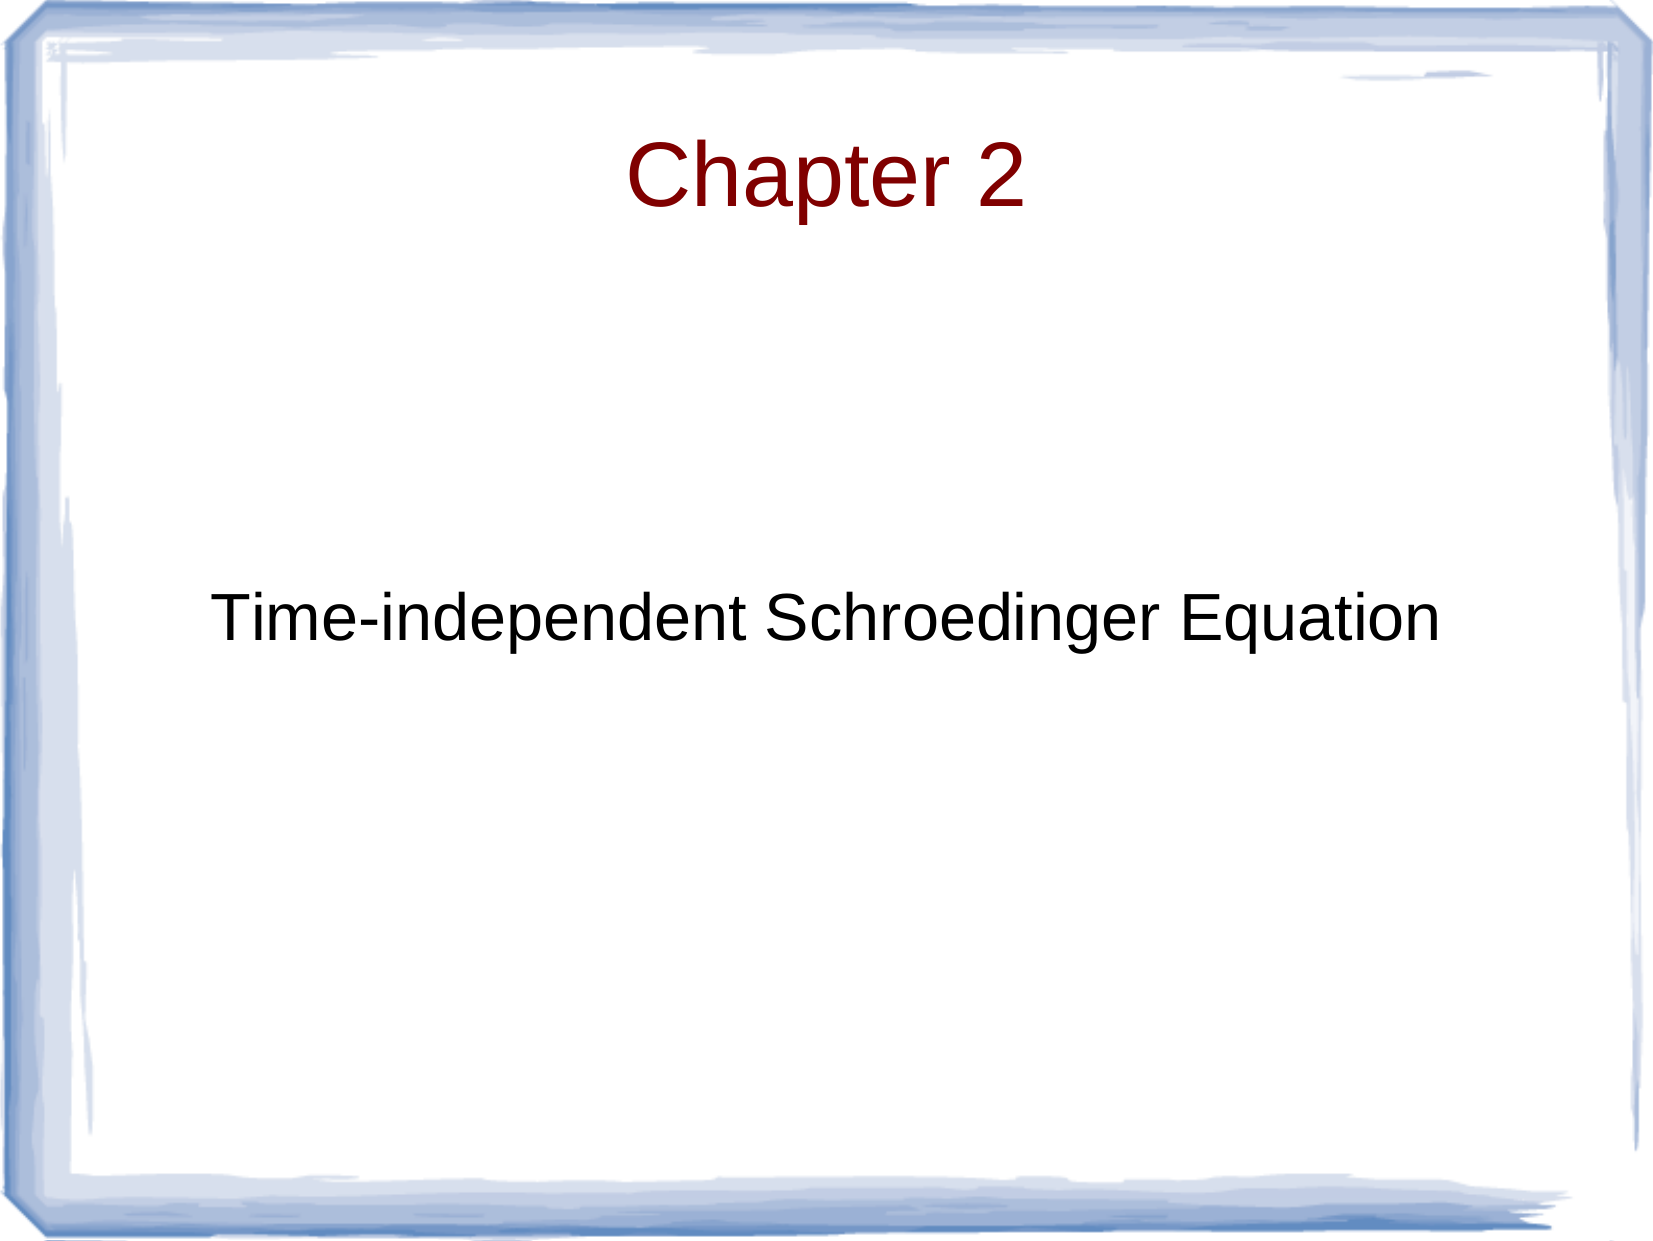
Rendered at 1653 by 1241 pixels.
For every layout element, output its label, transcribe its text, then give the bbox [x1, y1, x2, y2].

text_box Time-independent Schroedinger Equation [118, 88, 1536, 1144]
picture [0, 0, 1653, 1241]
